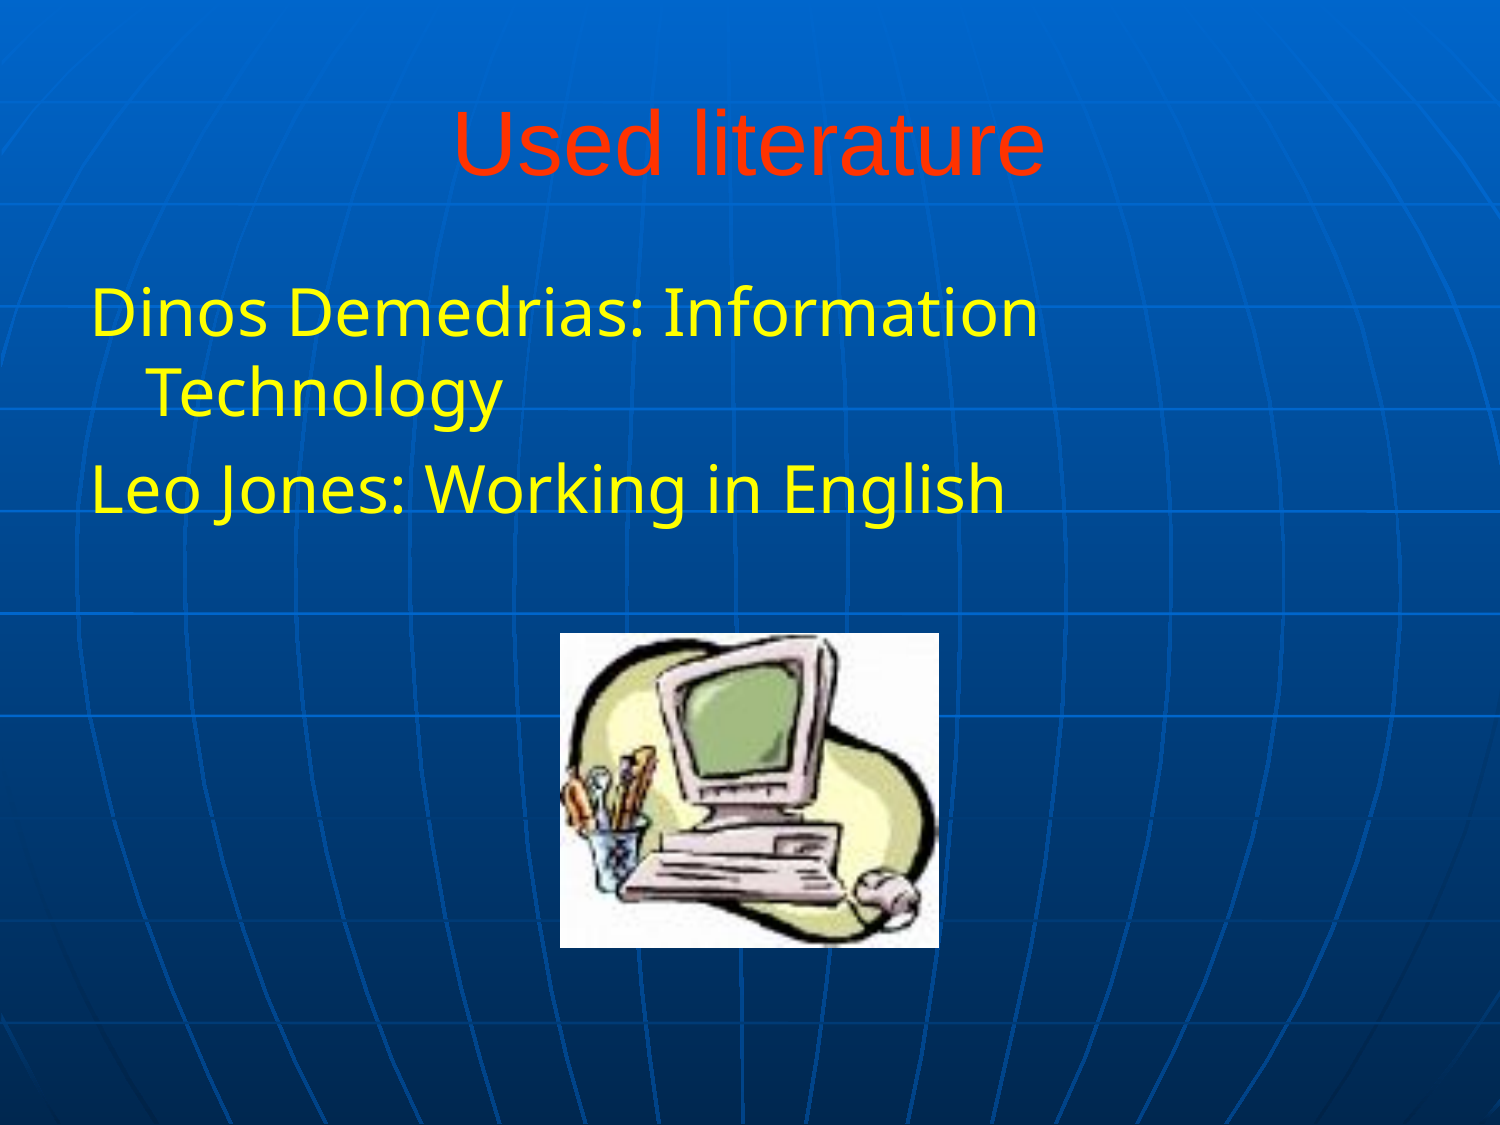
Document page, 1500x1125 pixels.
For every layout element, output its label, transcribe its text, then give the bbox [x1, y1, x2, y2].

picture [560, 633, 939, 948]
title Used literature [75, 37, 1425, 241]
list Dinos Demedrias: Information Technology Leo Jones: Working in English [75, 262, 1425, 916]
